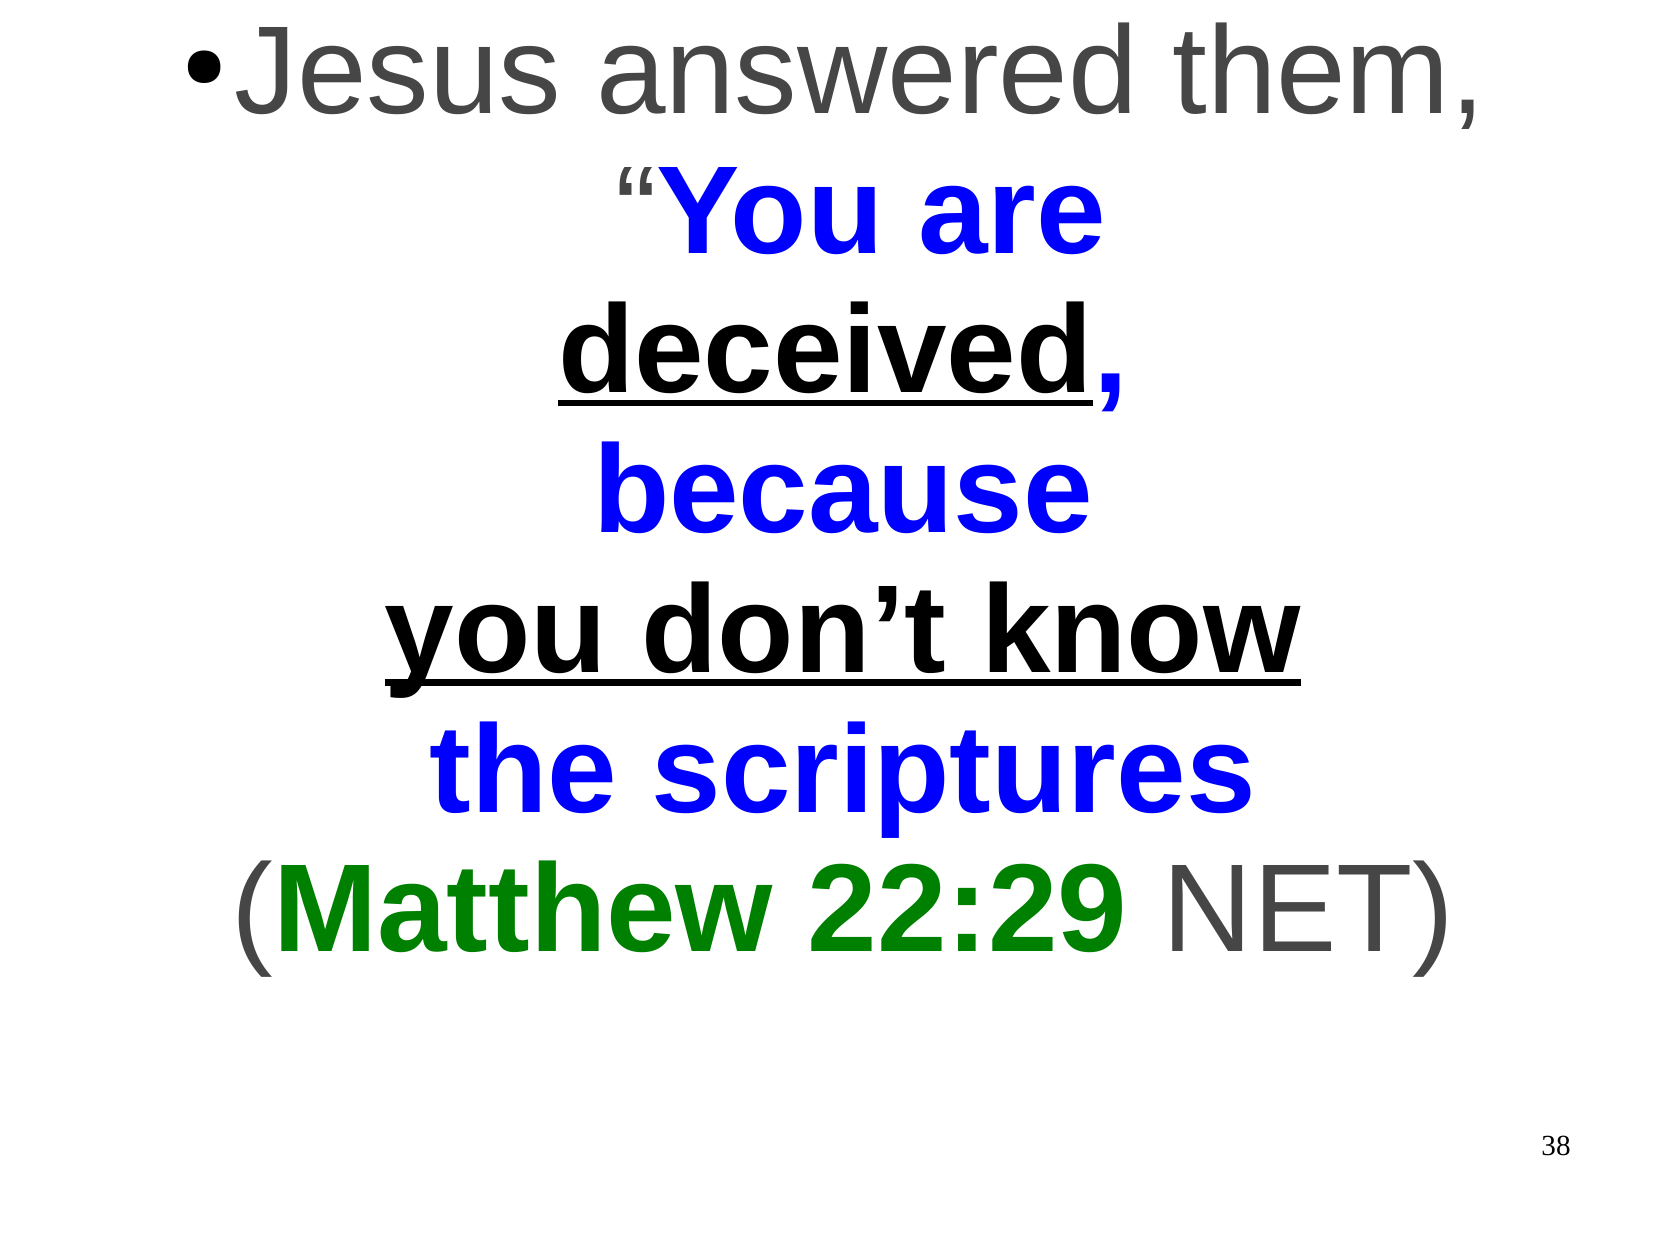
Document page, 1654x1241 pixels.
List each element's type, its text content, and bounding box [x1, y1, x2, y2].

list Jesus answered them, “You are deceived, because you don’t know the scriptures (Matthew 22:29 NET) [0, 0, 1651, 1238]
